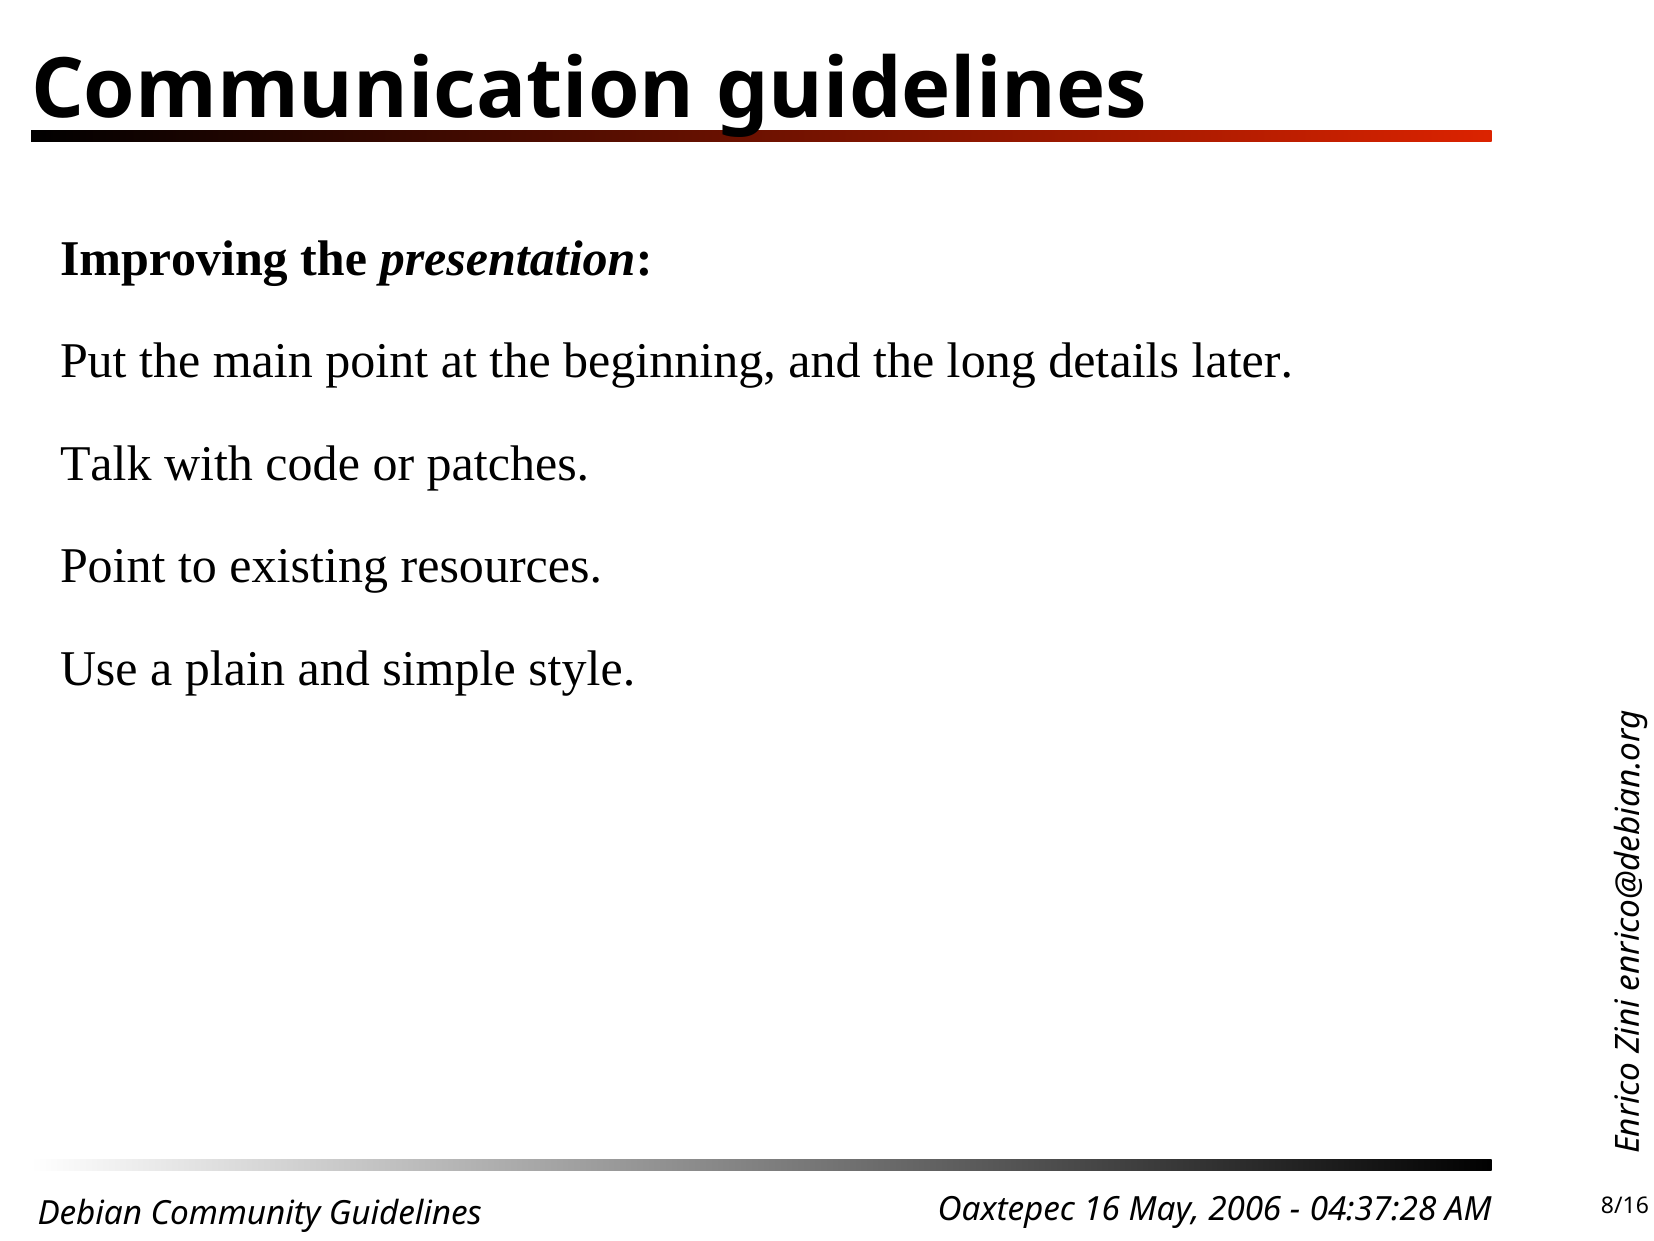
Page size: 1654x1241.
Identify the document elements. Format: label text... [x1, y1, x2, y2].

text_box Communication guidelines [31, 28, 1438, 165]
text_box Improving the presentation: Put the main point at the beginning, and the long details later. Talk with code or patches. Point to existing resources. Use a plain and simple style. [60, 230, 1498, 770]
